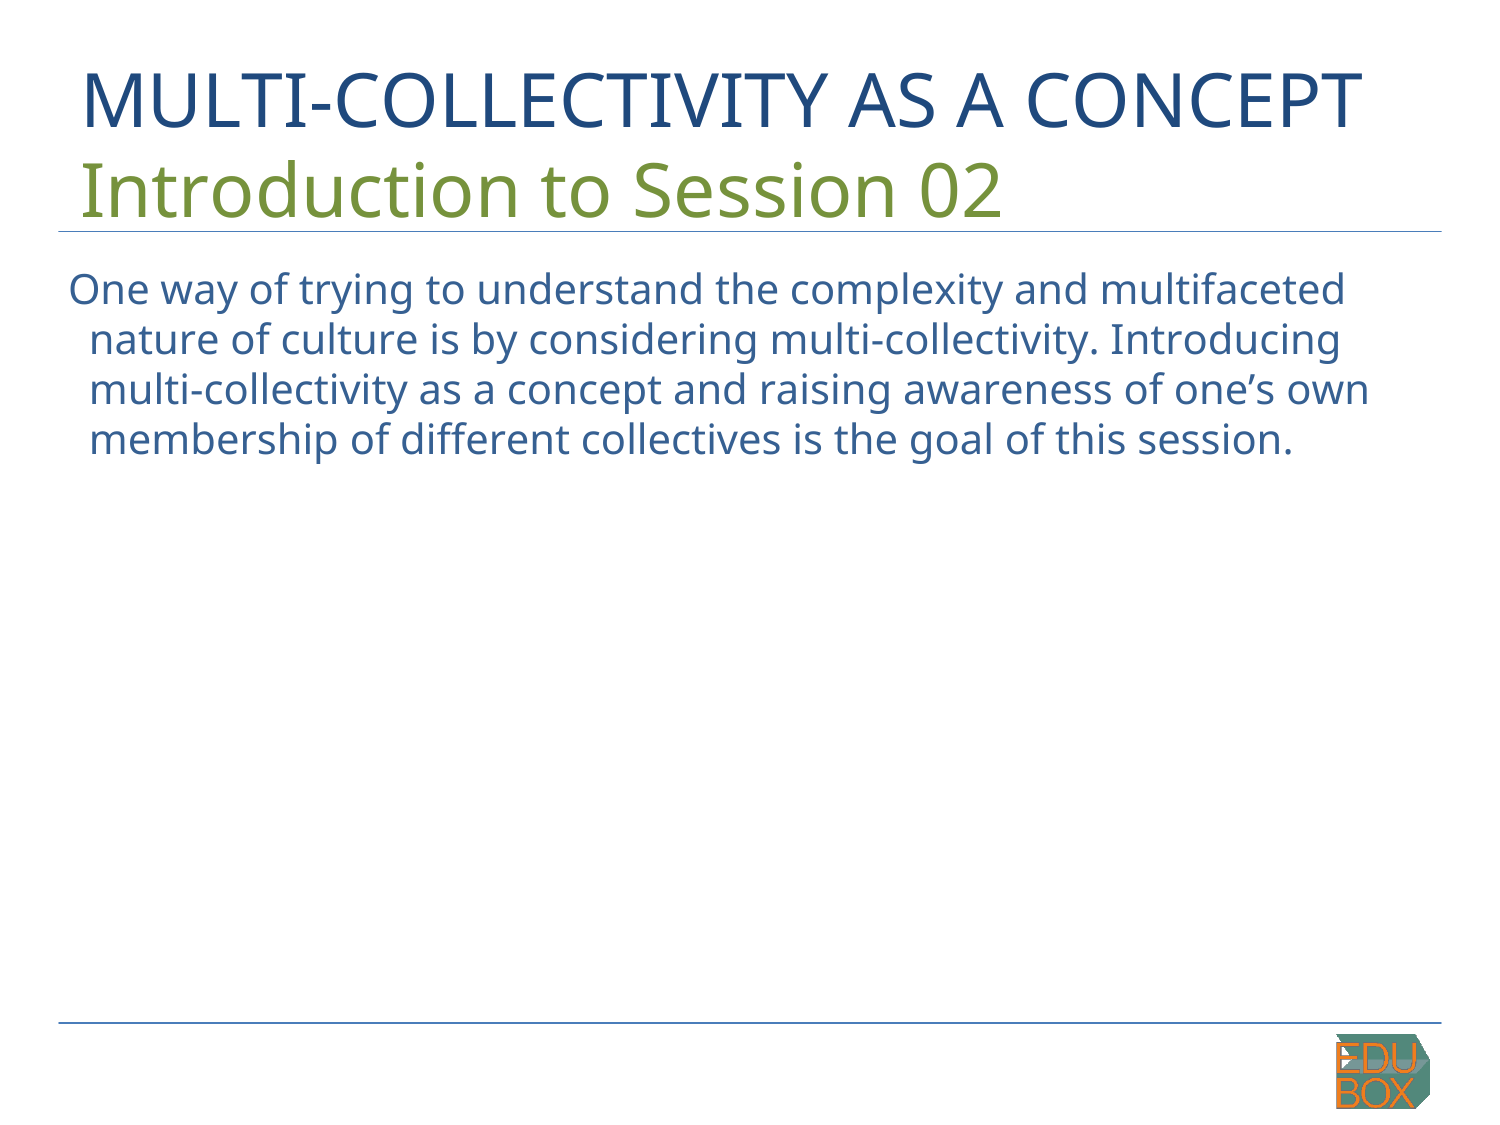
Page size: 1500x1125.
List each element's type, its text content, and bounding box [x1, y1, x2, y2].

picture [1328, 1028, 1437, 1114]
list One way of trying to understand the complexity and multifaceted nature of culture is by considering multi-collectivity. Introducing multi-collectivity as a concept and raising awareness of one’s own membership of different collectives is the goal of this session. [53, 255, 1446, 681]
list Introduction to Session 02 [64, 127, 1040, 247]
title MULTI-COLLECTIVITY AS A CONCEPT [64, 42, 1471, 153]
